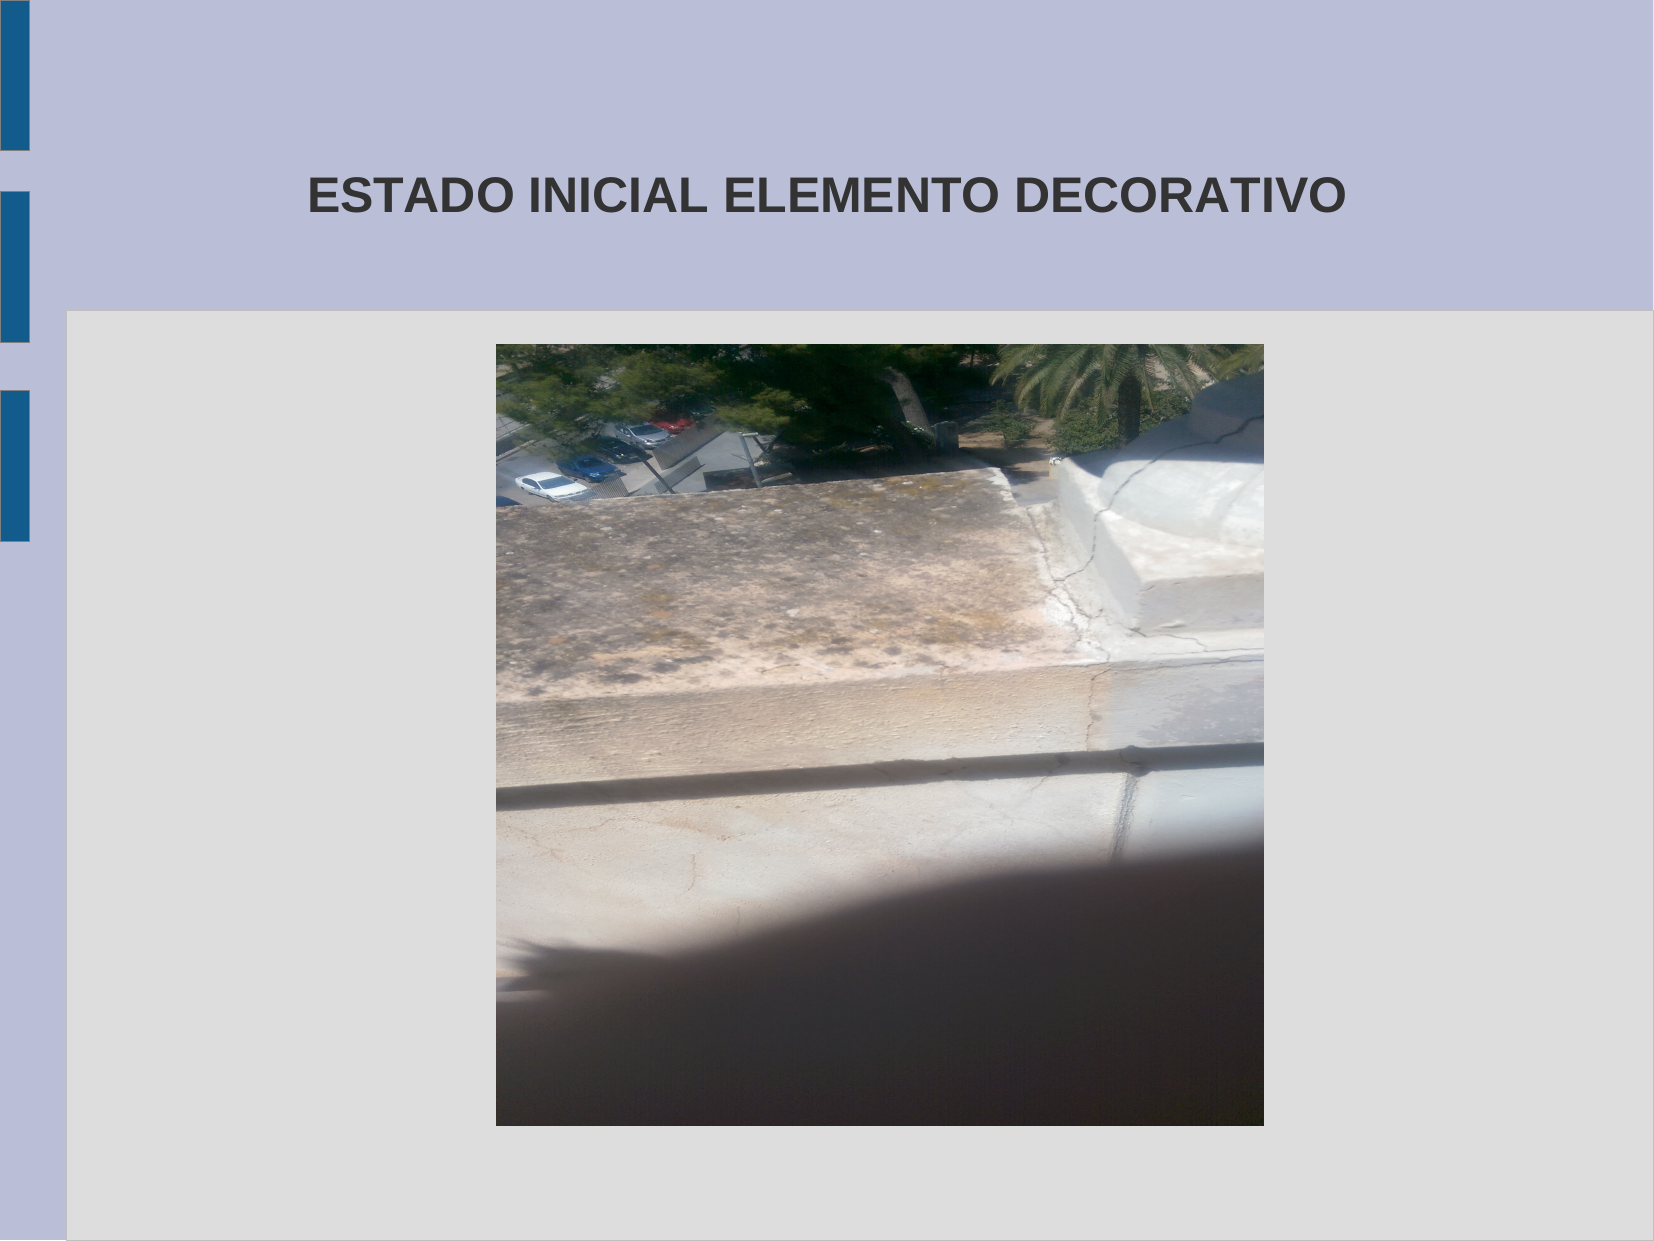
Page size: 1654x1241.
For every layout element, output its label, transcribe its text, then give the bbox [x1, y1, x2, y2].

title ESTADO INICIAL ELEMENTO DECORATIVO [121, 91, 1534, 299]
picture [496, 344, 1264, 1126]
